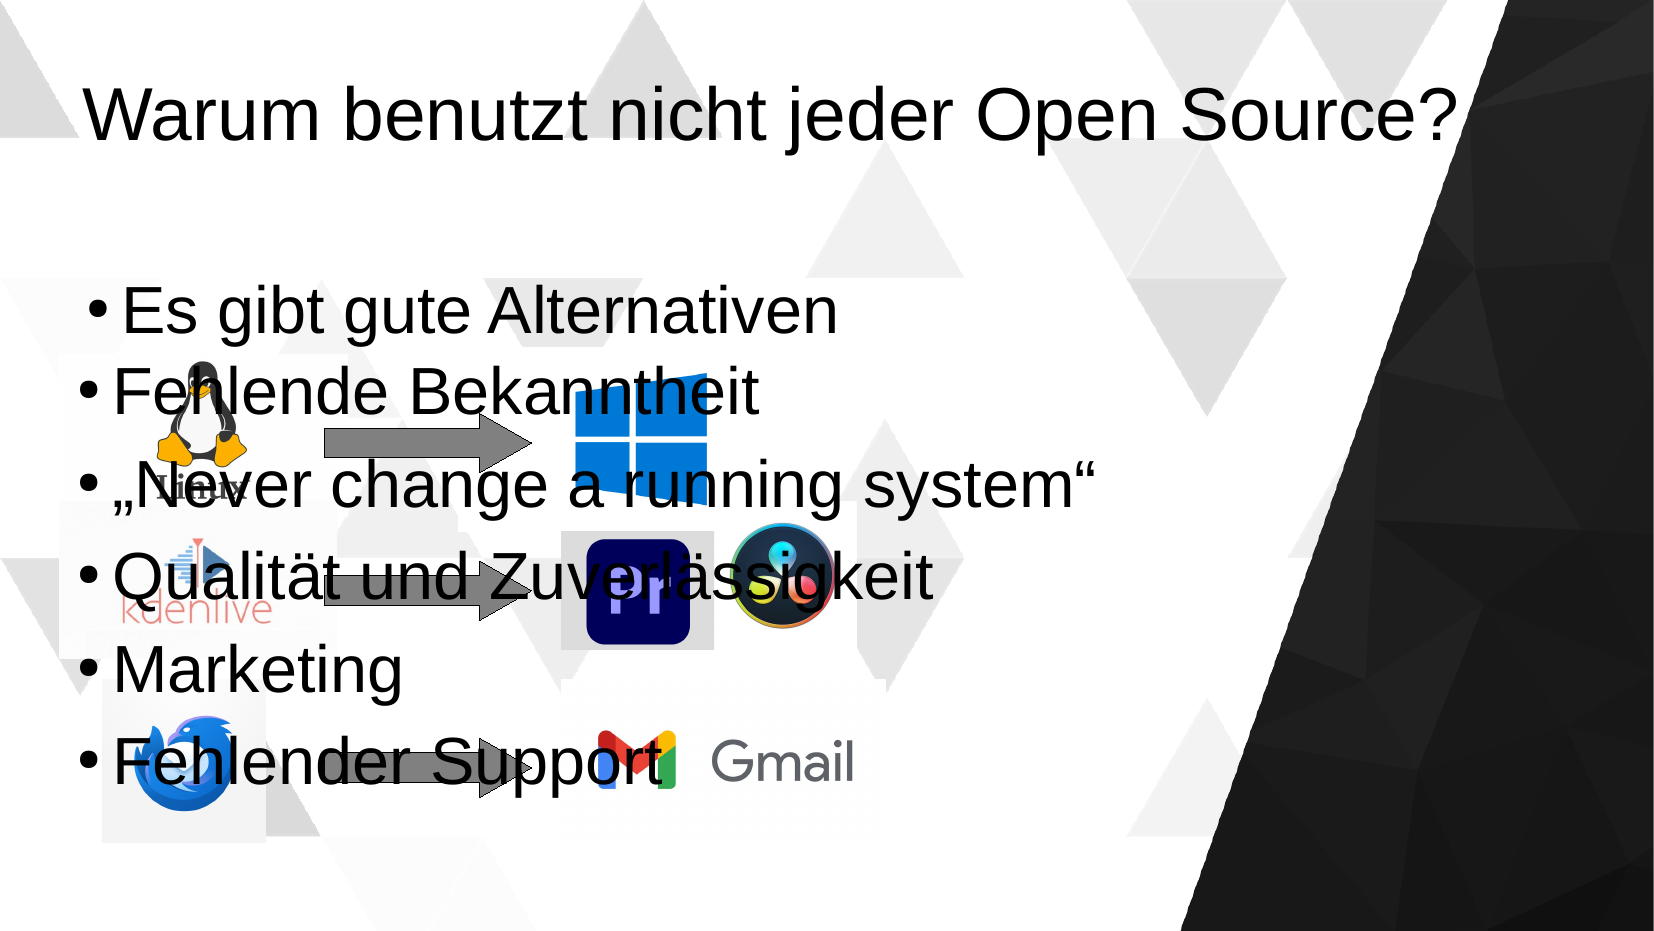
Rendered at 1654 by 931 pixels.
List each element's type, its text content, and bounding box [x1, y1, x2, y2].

picture [0, 0, 1654, 931]
subtitle Fehlende Bekanntheit „Never change a running system“ Qualität und Zuverlässigkeit Marketing Fehlender Support [76, 354, 1565, 894]
title Warum benutzt nicht jeder Open Source? [82, 37, 1571, 193]
text_box Es gibt gute Alternativen [71, 265, 886, 354]
